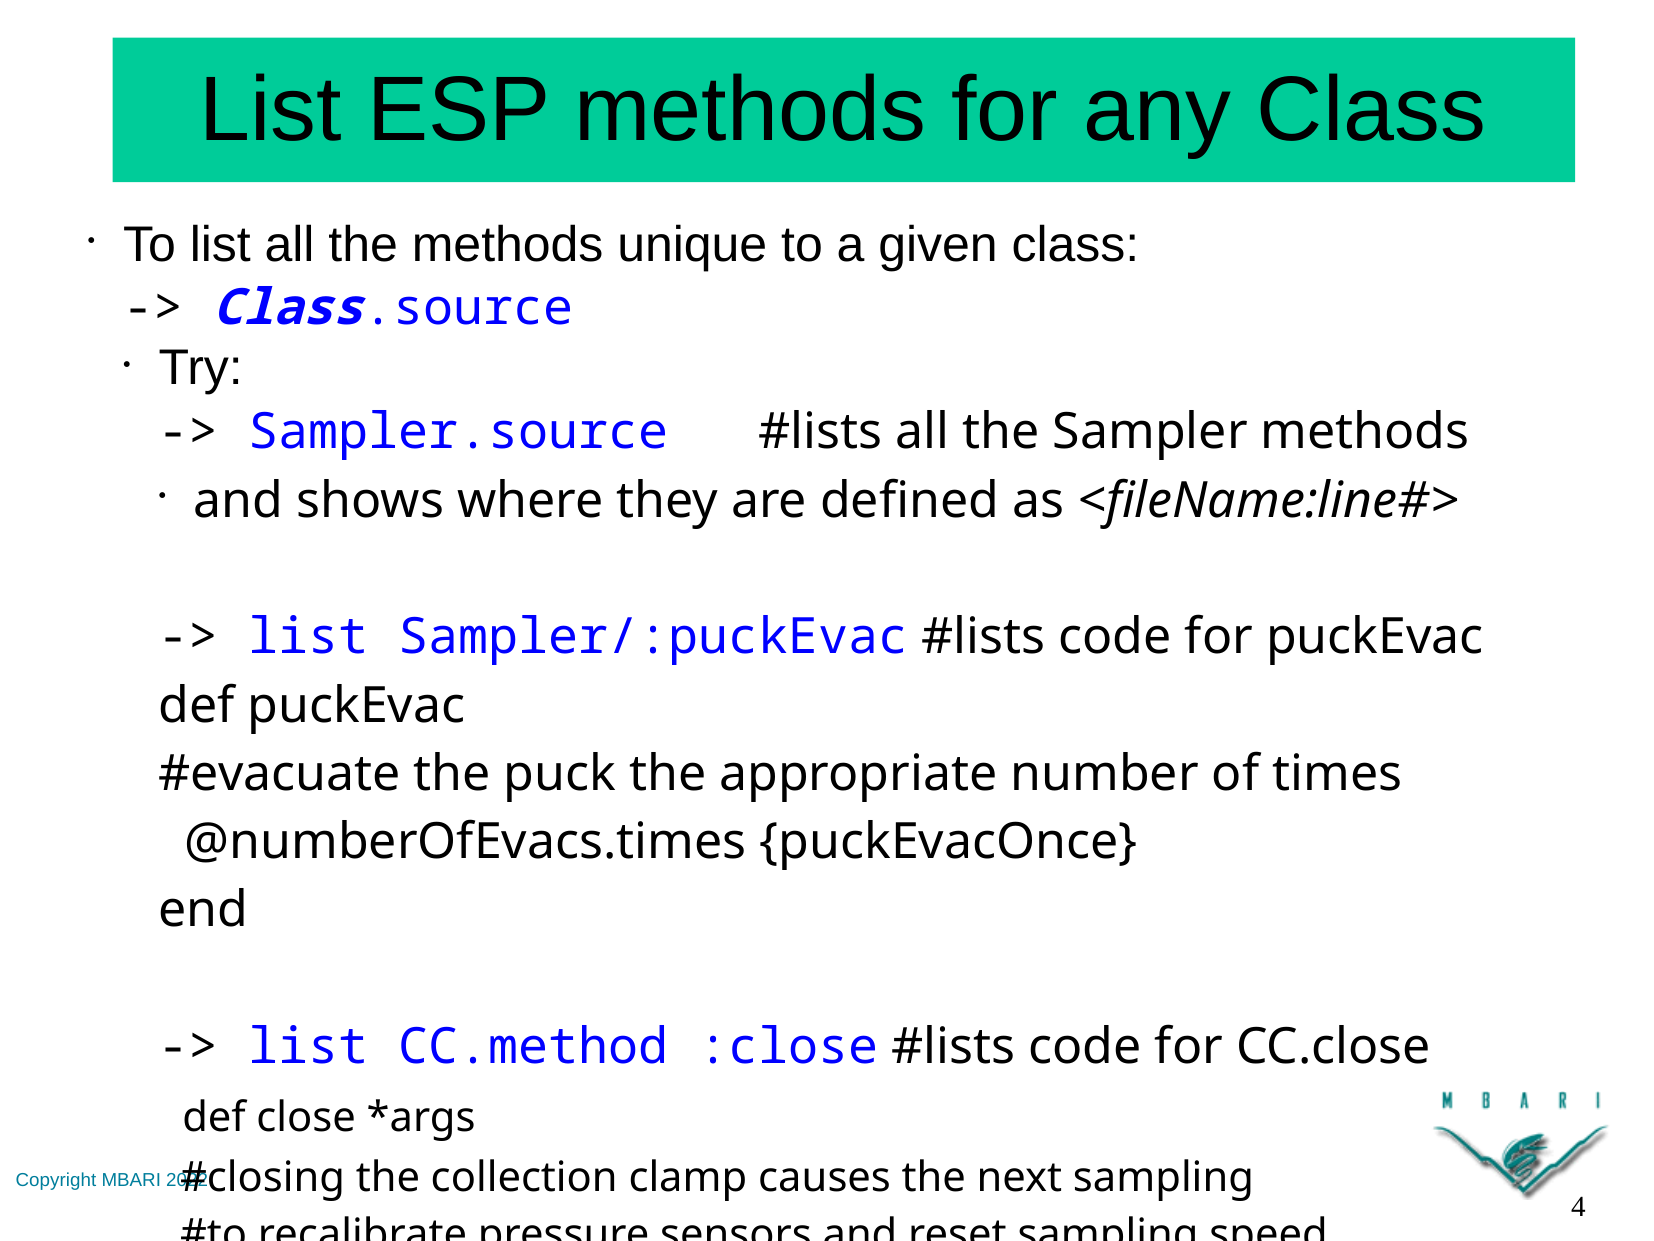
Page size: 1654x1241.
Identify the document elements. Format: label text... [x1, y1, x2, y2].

title List ESP methods for any Class [112, 37, 1576, 183]
text_box To list all the methods unique to a given class: -> Class.source Try: -> Sampler.source #lists all the Sampler methods and shows where they are defined as <fileName:line#> -> list Sampler/:puckEvac #lists code for puckEvac def puckEvac #evacuate the puck the appropriate number of times @numberOfEvacs.times {puckEvacOnce} end -> list CC.method :close #lists code for CC.close def close *args #closing the collection clamp causes the next sampling #to recalibrate pressure sensors and reset sampling speed ... [37, 208, 1620, 1163]
picture [1426, 1163, 1613, 1200]
